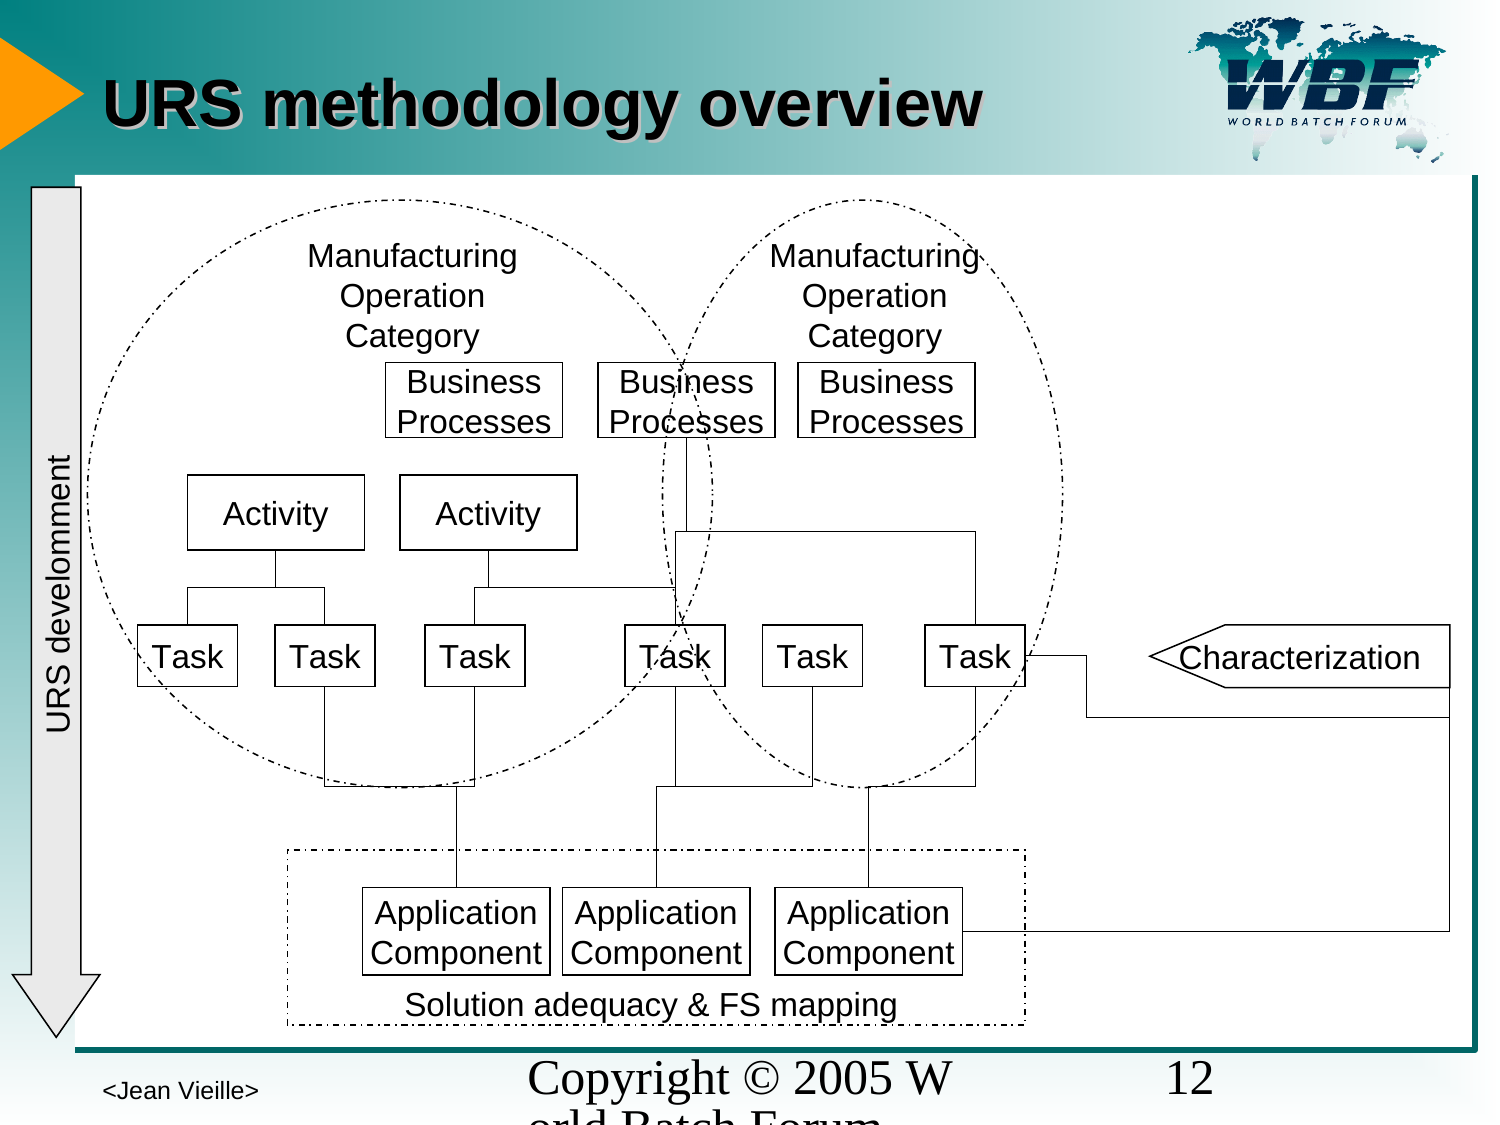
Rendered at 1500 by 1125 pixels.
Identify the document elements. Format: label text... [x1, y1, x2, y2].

text_box Activity [187, 474, 365, 551]
text_box Application Component [362, 887, 550, 976]
text_box Business Processes [598, 362, 775, 438]
text_box Solution adequacy & FS mapping [869, 849, 1026, 931]
text_box Application Component [562, 887, 751, 976]
picture [630, 1113, 643, 1125]
text_box Task [274, 624, 376, 687]
text_box Task [424, 624, 526, 687]
text_box Task [624, 624, 726, 687]
text_box URS develomment [12, 187, 100, 1038]
text_box Task [924, 624, 1026, 687]
text_box Business Processes [385, 362, 563, 438]
text_box Task [137, 624, 238, 687]
text_box Manufacturing Operation Category [275, 237, 551, 351]
text_box Manufacturing Operation Category [737, 237, 1013, 351]
picture [0, 0, 1500, 1125]
text_box Activity [399, 474, 577, 551]
text_box Solution adequacy & FS mapping [287, 849, 1026, 1026]
title URS methodology overview [87, 37, 1188, 163]
text_box Business Processes [798, 362, 976, 438]
text_box Characterization [1149, 624, 1450, 688]
text_box Task [762, 624, 863, 687]
text_box Application Component [774, 887, 963, 976]
